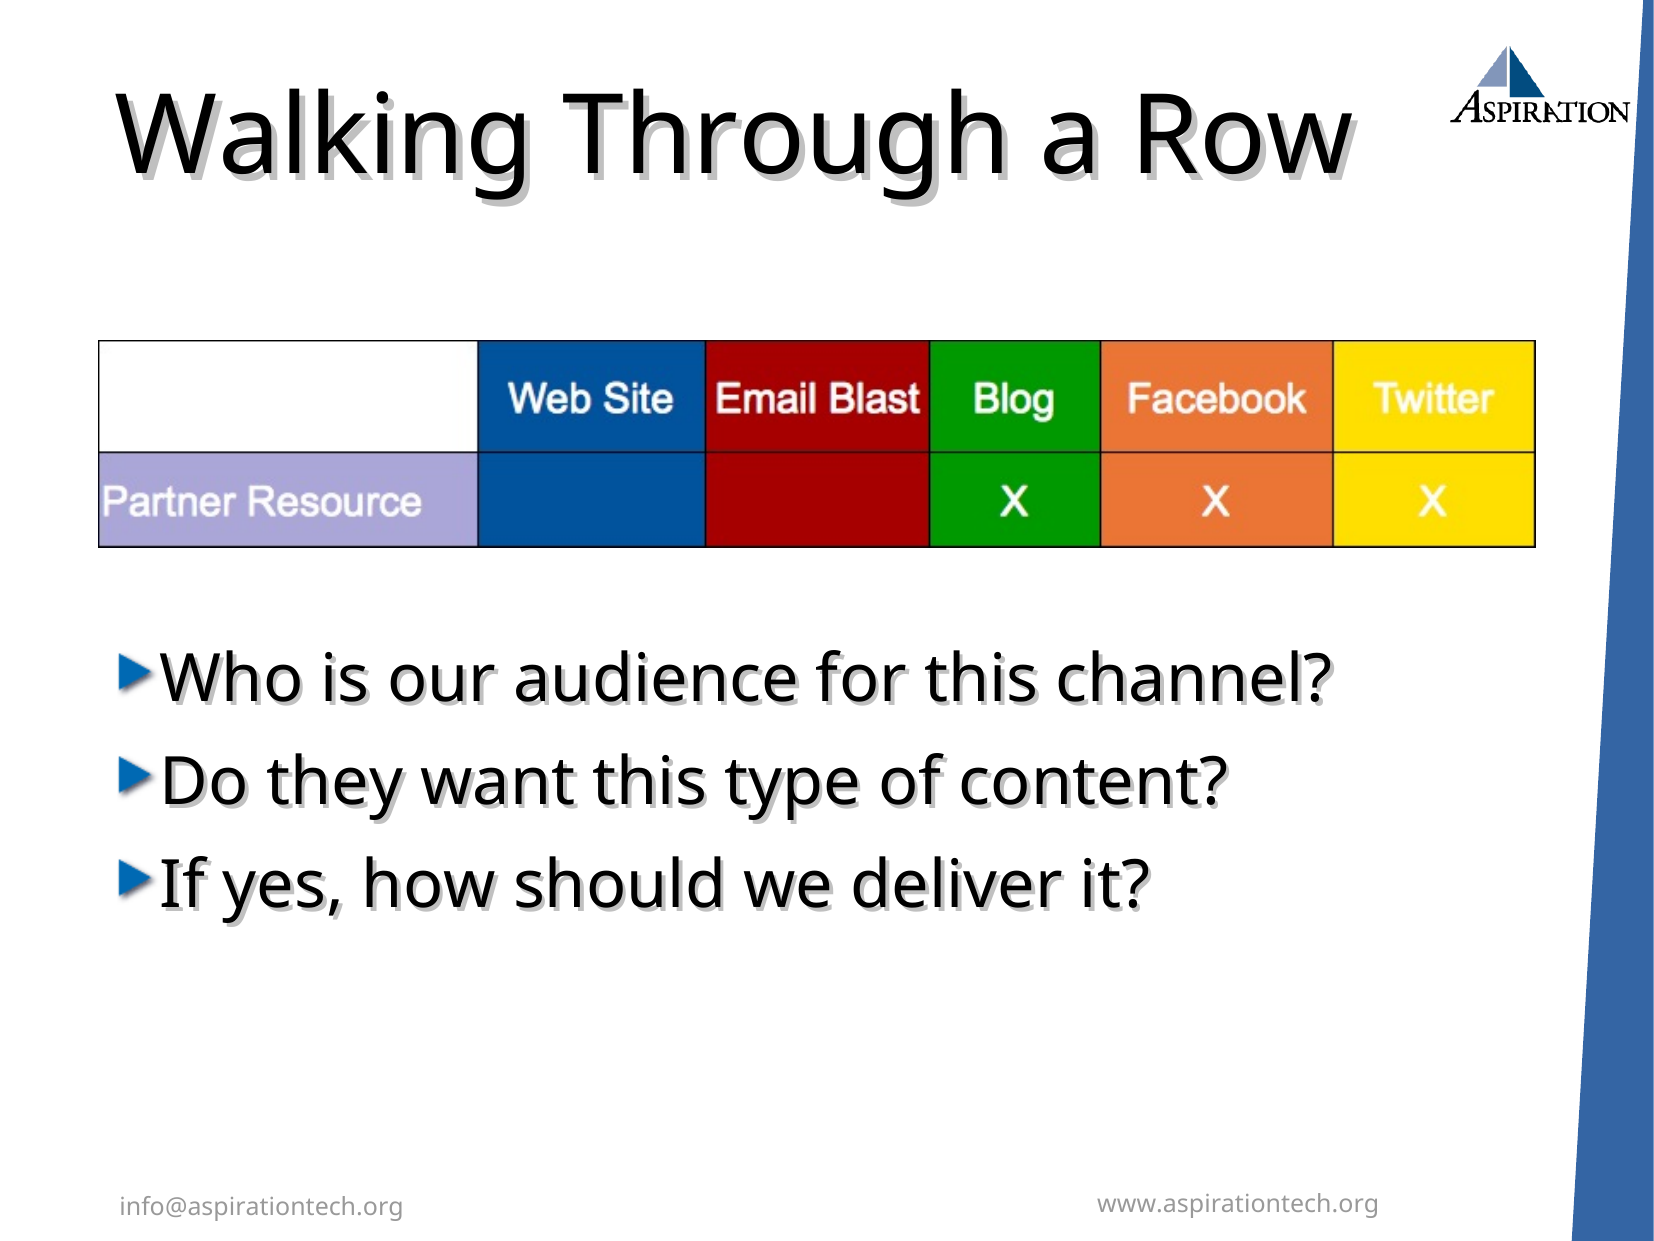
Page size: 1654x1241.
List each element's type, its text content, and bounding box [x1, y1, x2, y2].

list Who is our audience for this channel? Do they want this type of content? If yes, how should we deliver it? [54, 630, 1596, 1241]
picture [1450, 46, 1631, 132]
title Walking Through a Row [54, 21, 1415, 227]
picture [98, 340, 1536, 548]
